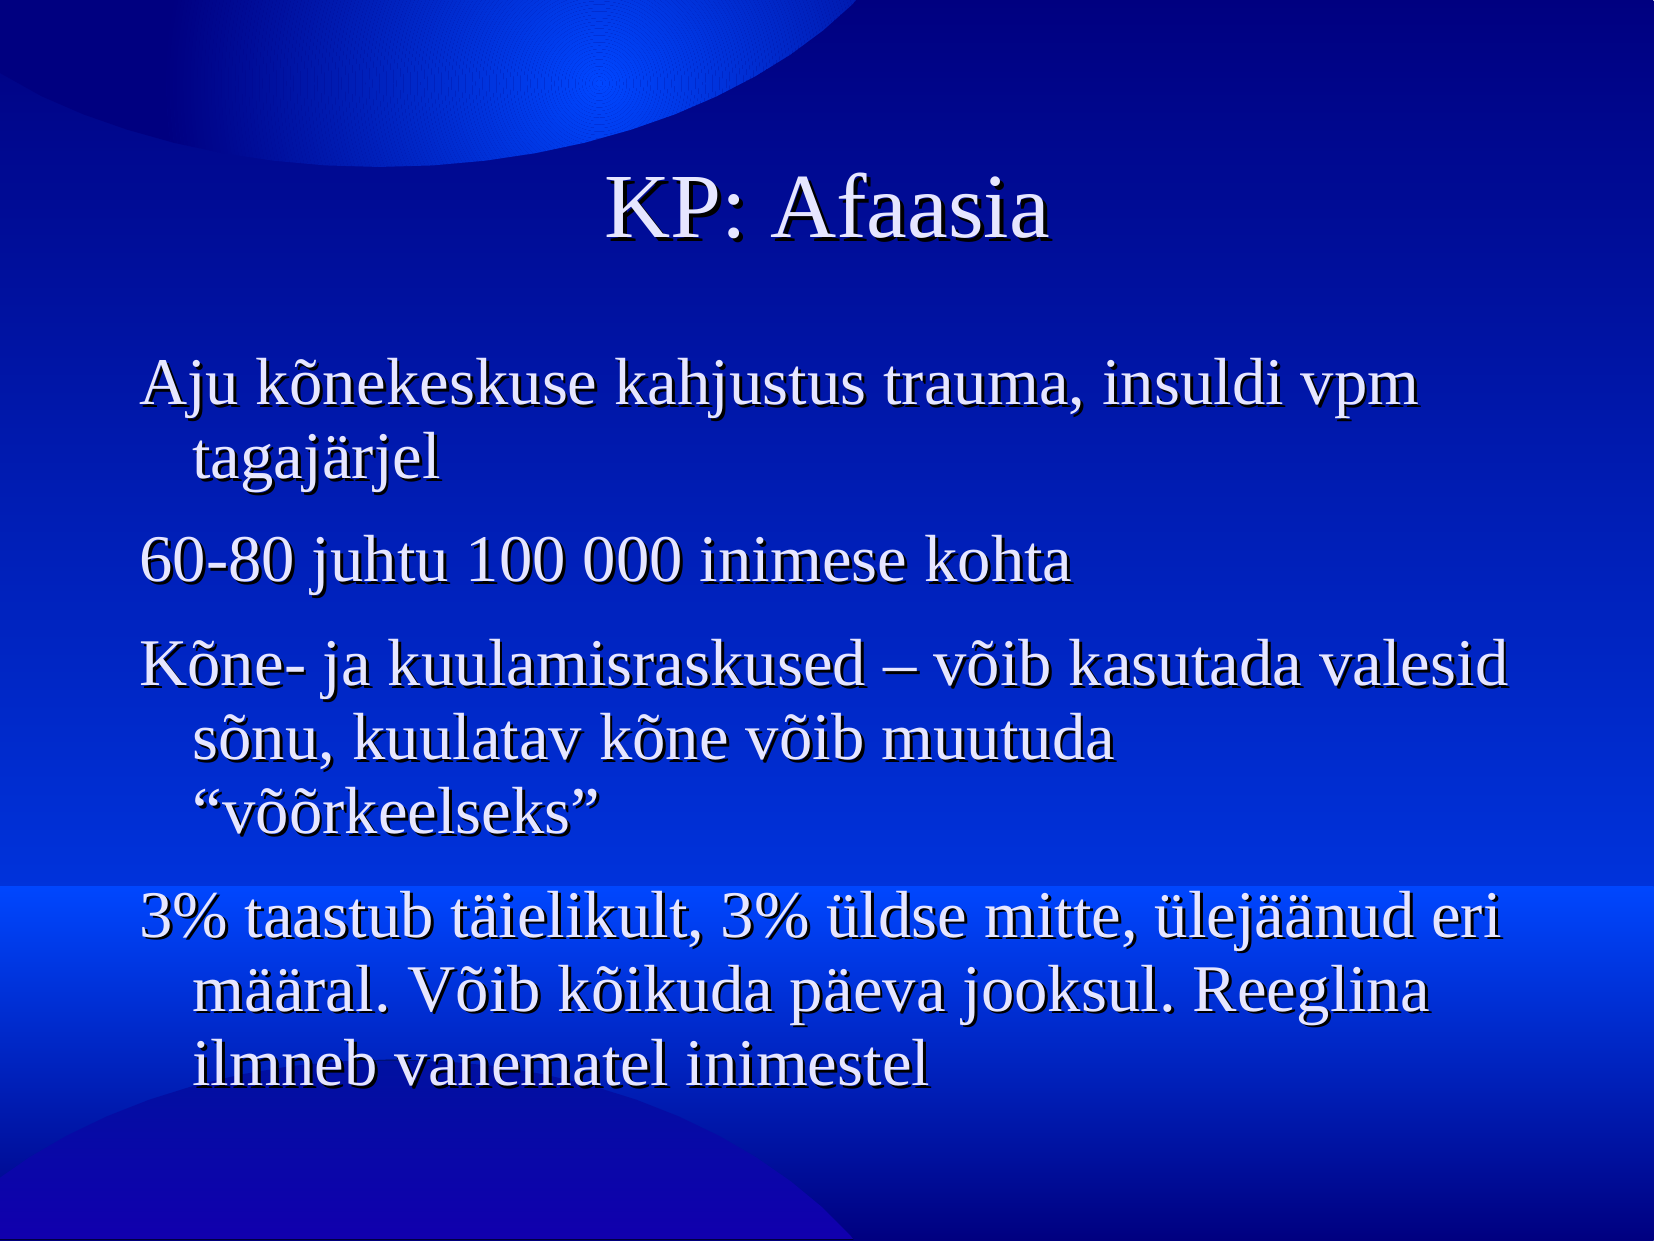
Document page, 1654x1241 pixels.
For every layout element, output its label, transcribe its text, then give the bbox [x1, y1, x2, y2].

title KP: Afaasia [121, 102, 1534, 311]
list Aju kõnekeskuse kahjustus trauma, insuldi vpm tagajärjel 60-80 juhtu 100 000 inimese kohta Kõne- ja kuulamisraskused – võib kasutada valesid sõnu, kuulatav kõne võib muutuda “võõrkeelseks” 3% taastub täielikult, 3% üldse mitte, ülejäänud eri määral. Võib kõikuda päeva jooksul. Reeglina ilmneb vanematel inimestel [121, 344, 1534, 1127]
